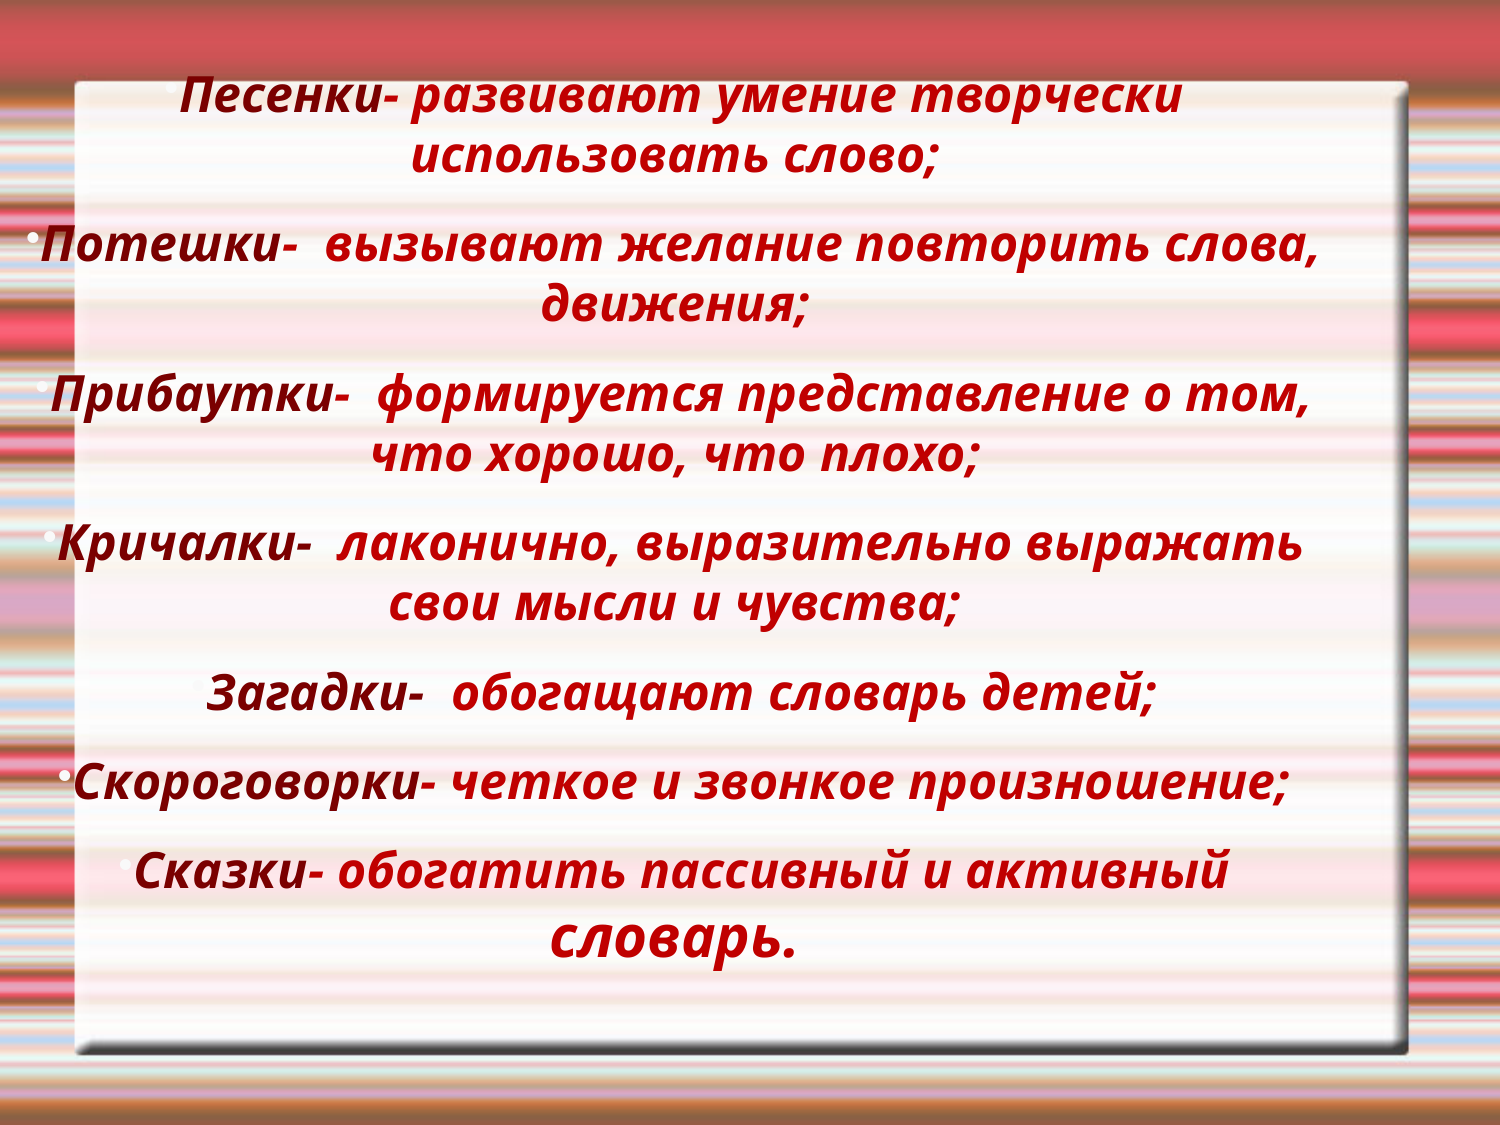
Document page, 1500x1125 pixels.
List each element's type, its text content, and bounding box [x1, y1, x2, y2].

list Песенки- развивают умение творчески использовать слово; Потешки- вызывают желание повторить слова, движения; Прибаутки- формируется представление о том, что хорошо, что плохо; Кричалки- лаконично, выразительно выражать свои мысли и чувства; Загадки- обогащают словарь детей; Скороговорки- четкое и звонкое произношение; Сказки- обогатить пассивный и активный словарь. [0, 54, 1351, 1035]
